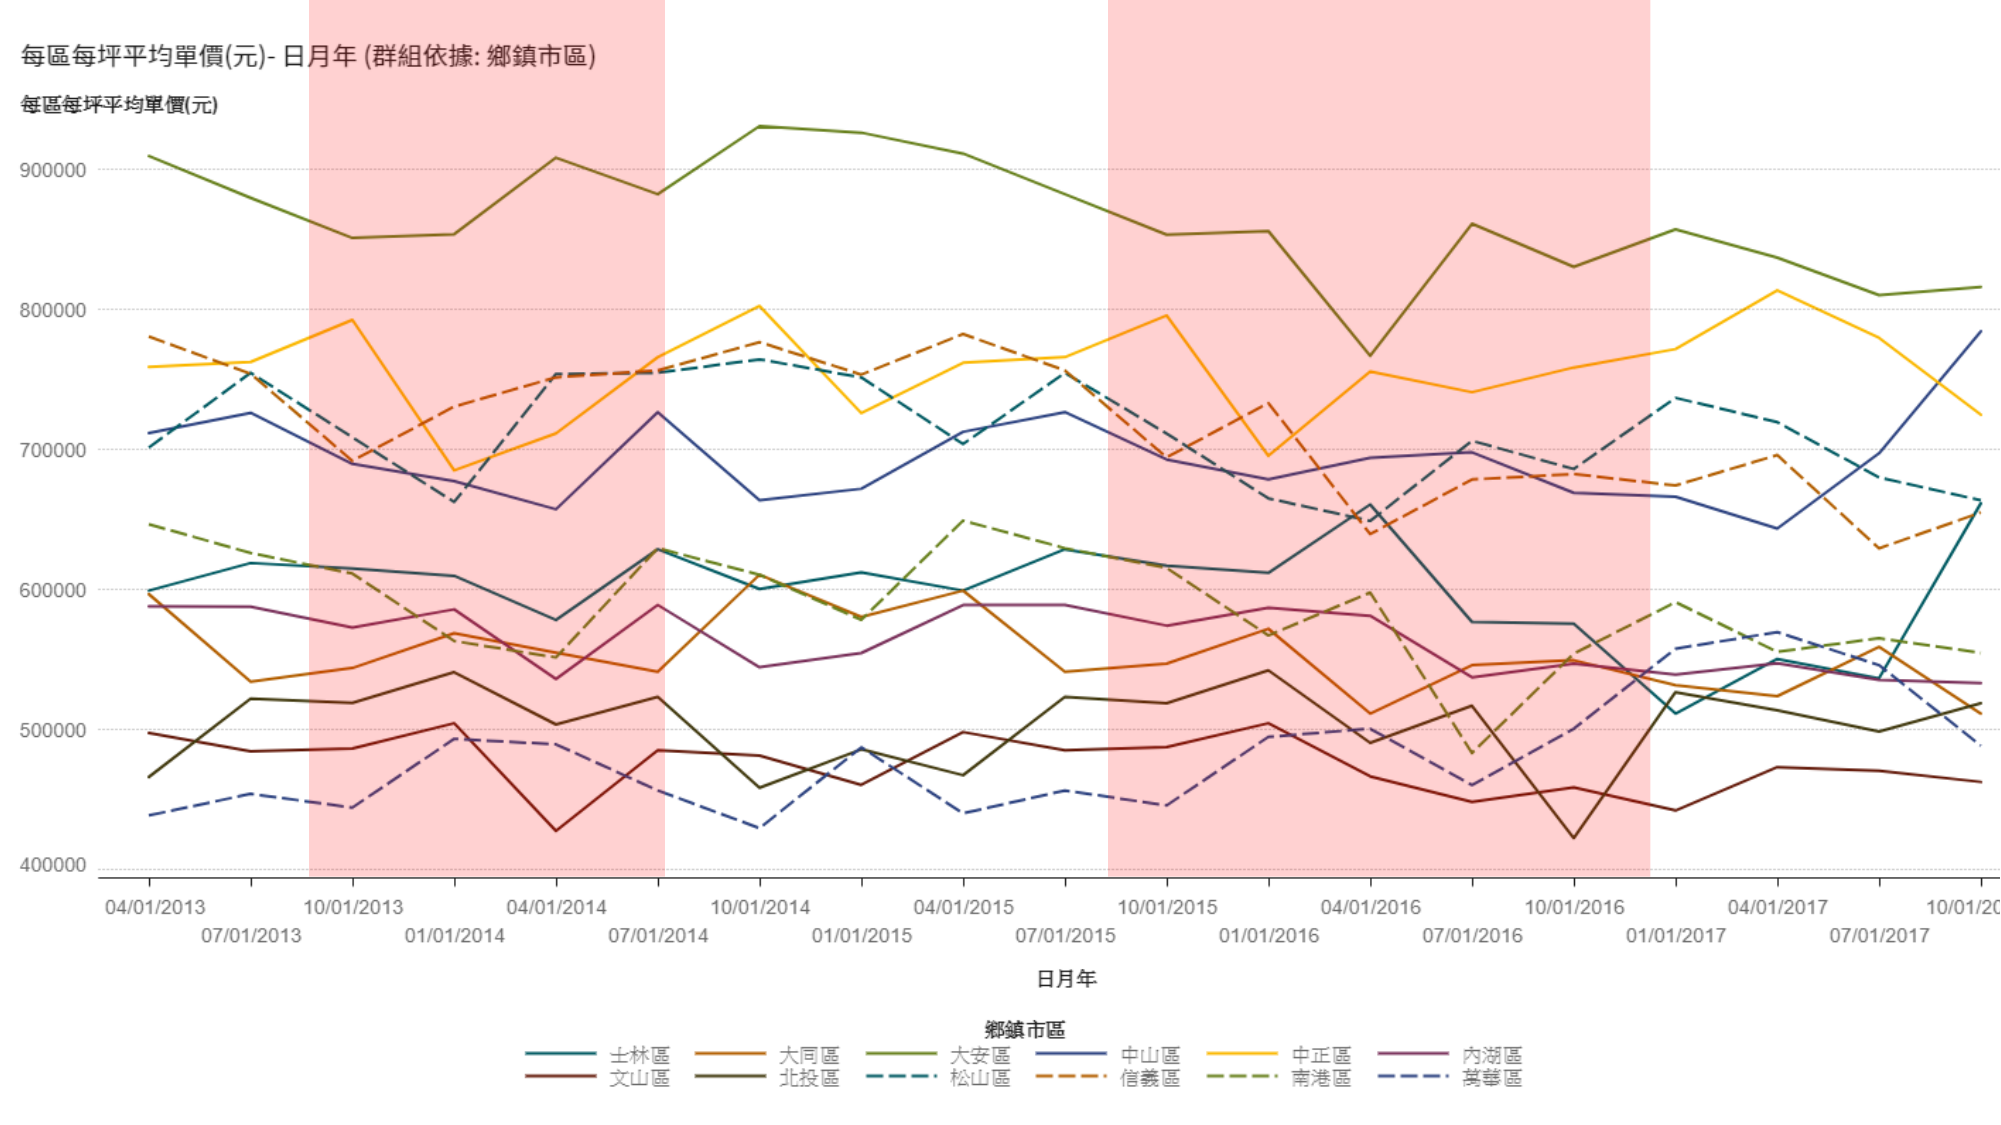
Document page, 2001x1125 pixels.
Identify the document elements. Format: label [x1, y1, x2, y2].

text_box [309, 0, 665, 877]
text_box [1108, 0, 1650, 877]
picture [0, 0, 2000, 1125]
